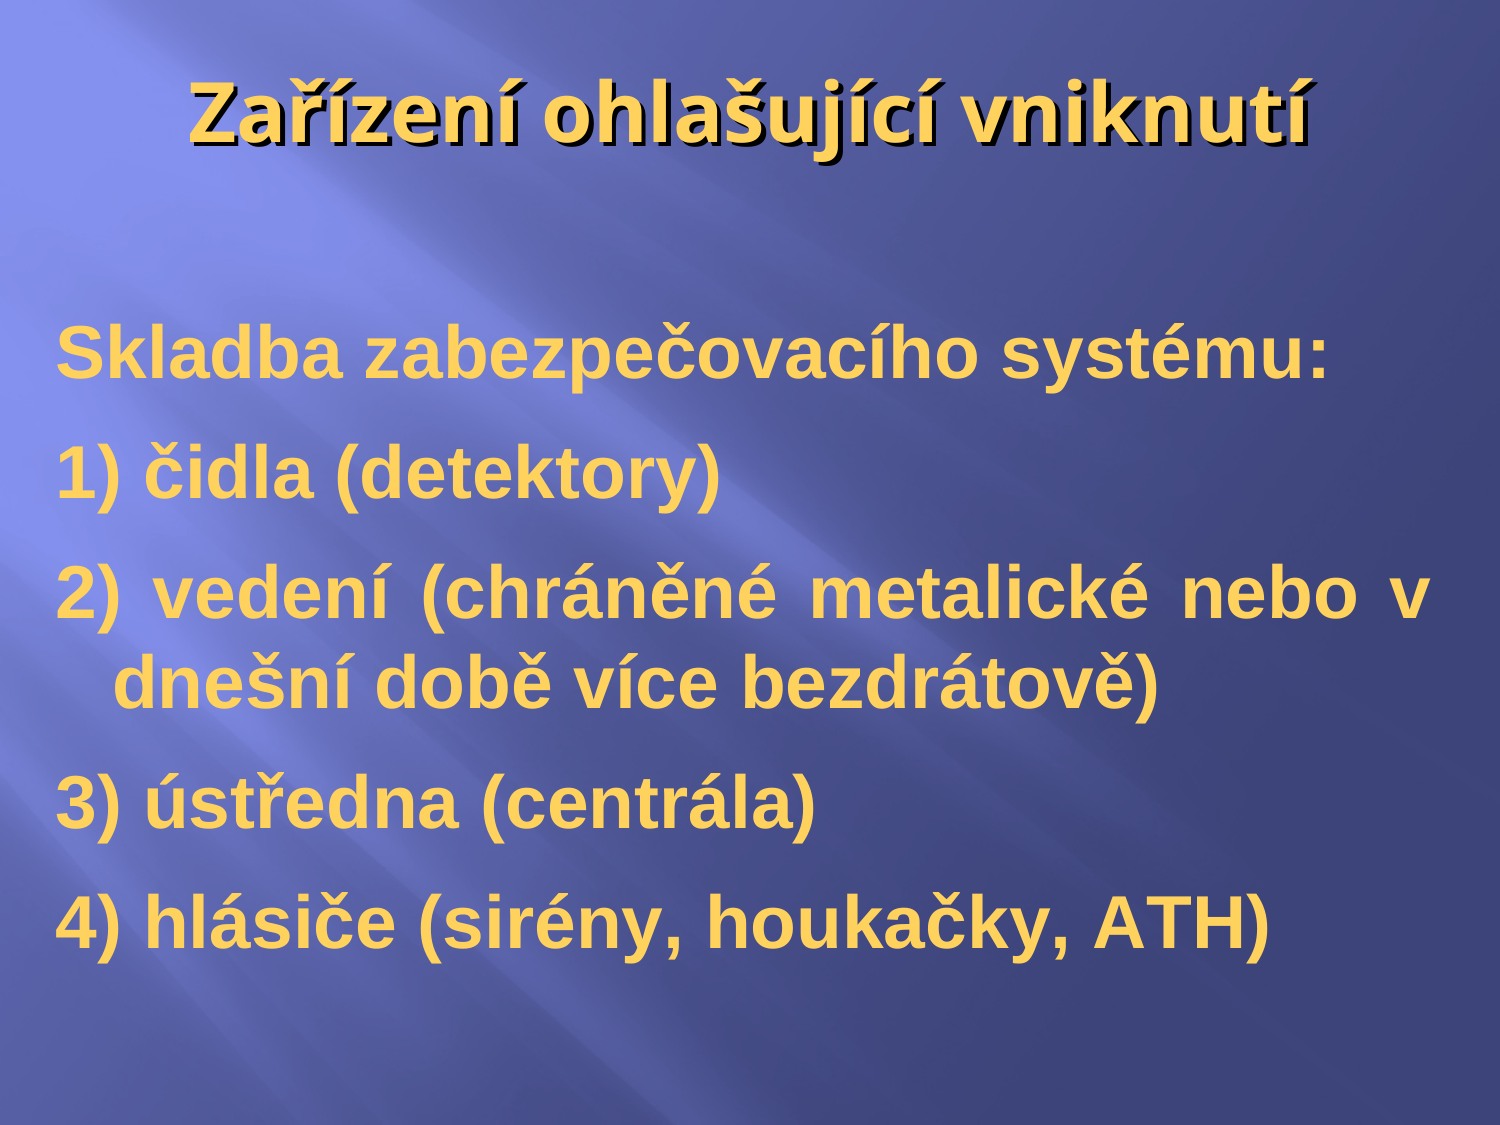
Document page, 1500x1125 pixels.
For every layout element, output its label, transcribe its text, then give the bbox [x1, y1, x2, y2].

text_box Skladba zabezpečovacího systému: čidla (detektory) 2) vedení (chráněné metalické nebo v dnešní době více bezdrátově) 3) ústředna (centrála) 4) hlásiče (sirény, houkačky, ATH) [41, 172, 1447, 1094]
picture [0, 0, 1500, 1125]
title Zařízení ohlašující vniknutí [75, 45, 1426, 172]
